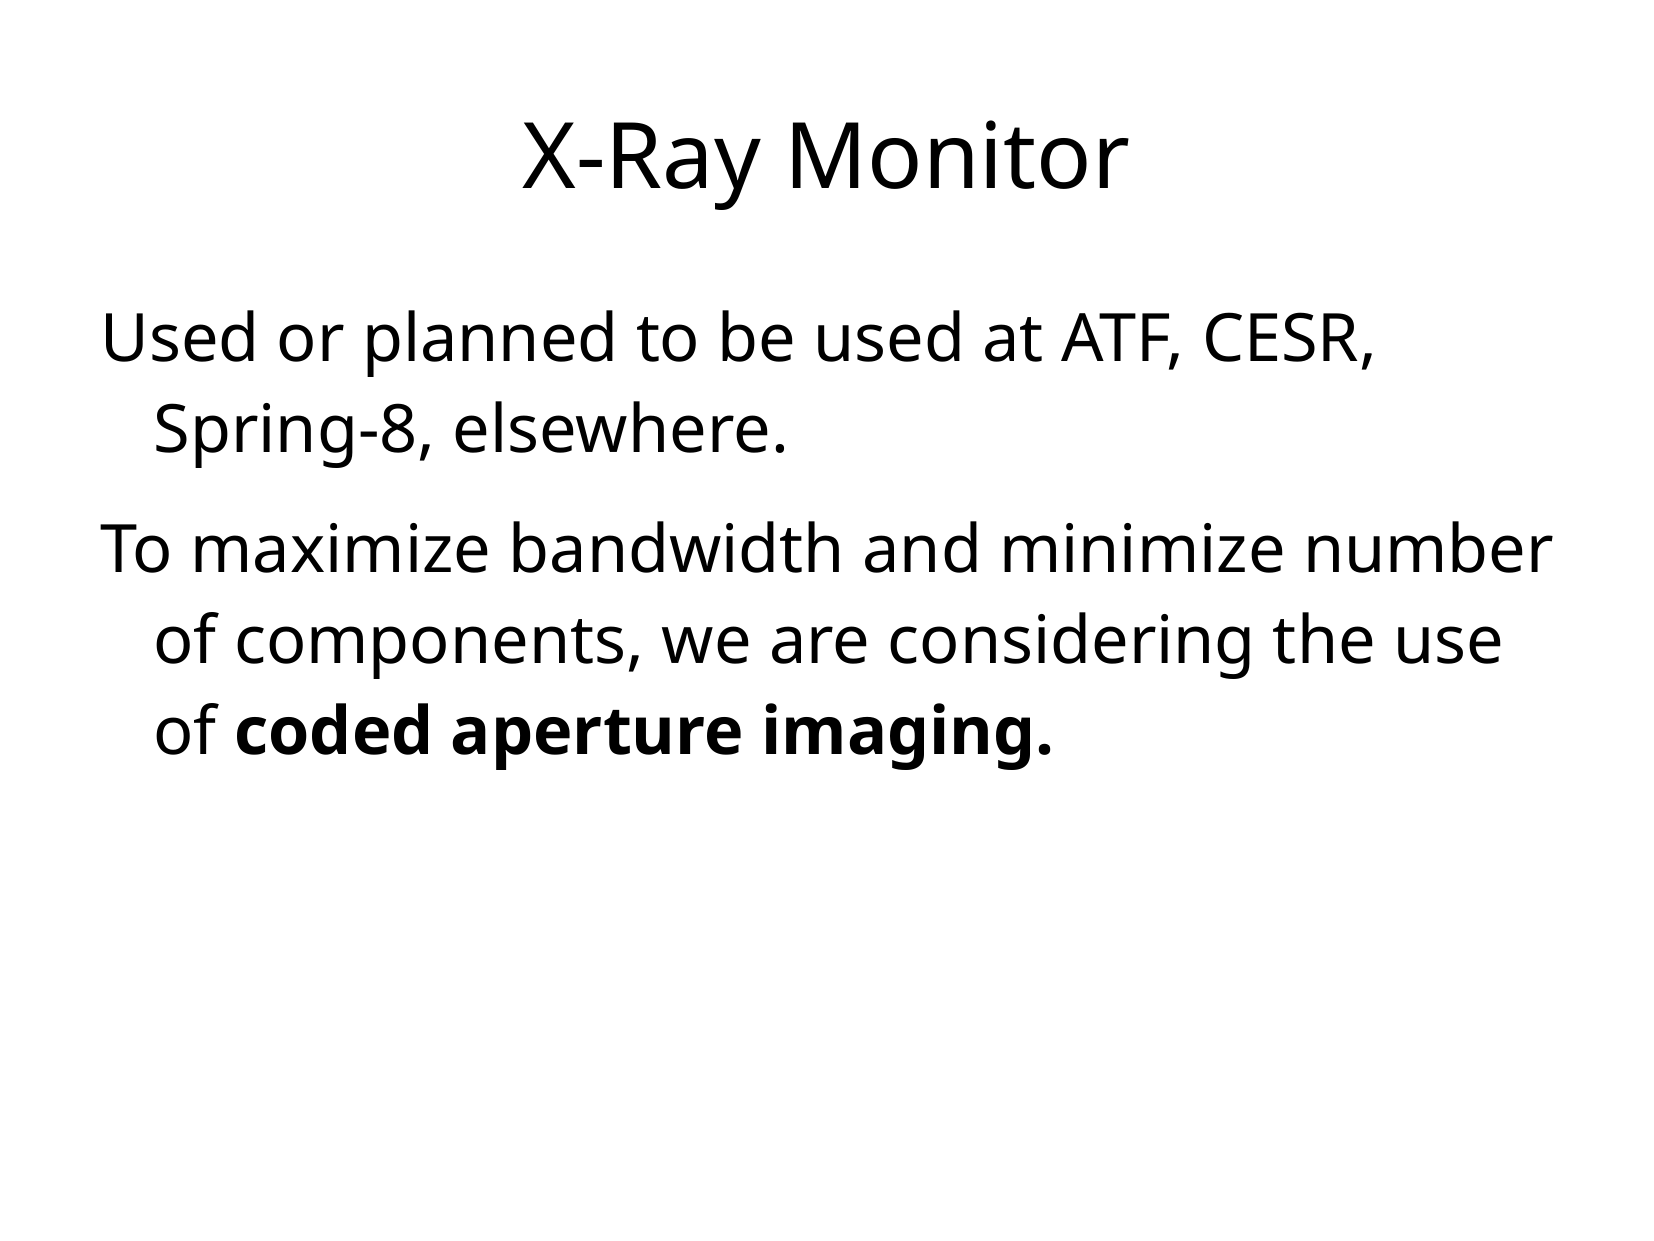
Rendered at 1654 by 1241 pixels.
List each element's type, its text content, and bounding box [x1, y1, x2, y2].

list Used or planned to be used at ATF, CESR, Spring-8, elsewhere. To maximize bandwidth and minimize number of components, we are considering the use of coded aperture imaging. [82, 290, 1571, 1094]
title X-Ray Monitor [82, 56, 1571, 250]
